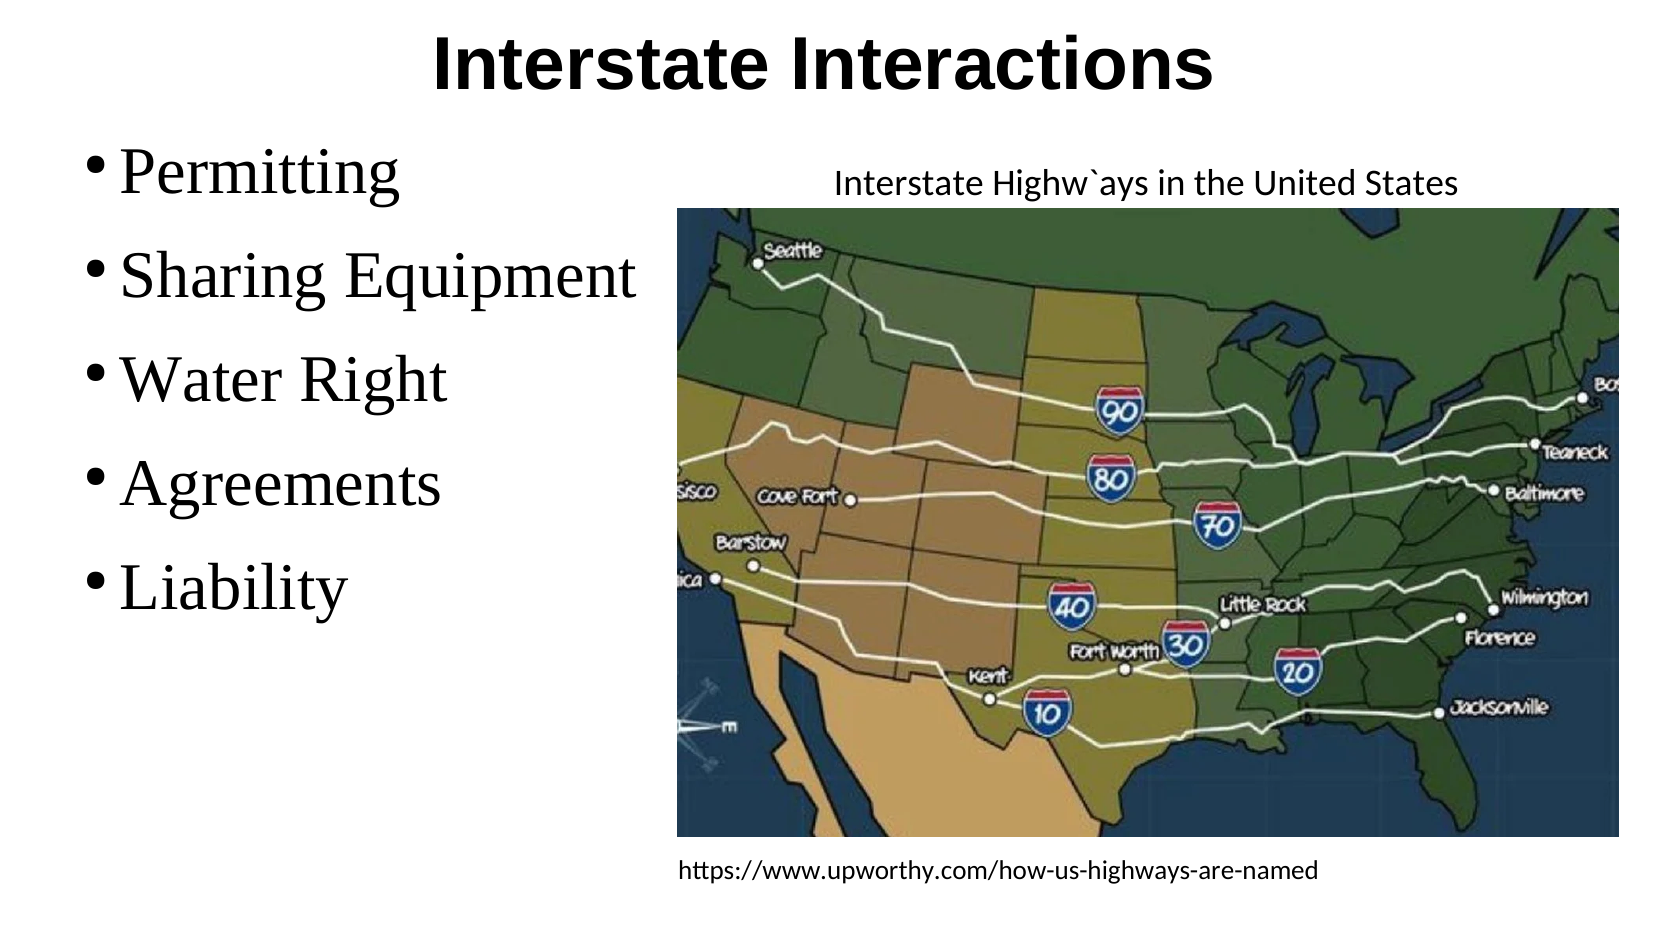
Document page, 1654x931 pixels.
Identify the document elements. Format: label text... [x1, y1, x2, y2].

picture [677, 210, 1619, 837]
text_box Interstate Highw`ays in the United States [669, 150, 1625, 210]
text_box https://www.upworthy.com/how-us-highways-are-named [663, 845, 1367, 893]
title Interstate Interactions [0, 0, 1649, 131]
text_box Permitting Sharing Equipment Water Right Agreements Liability [69, 119, 666, 689]
